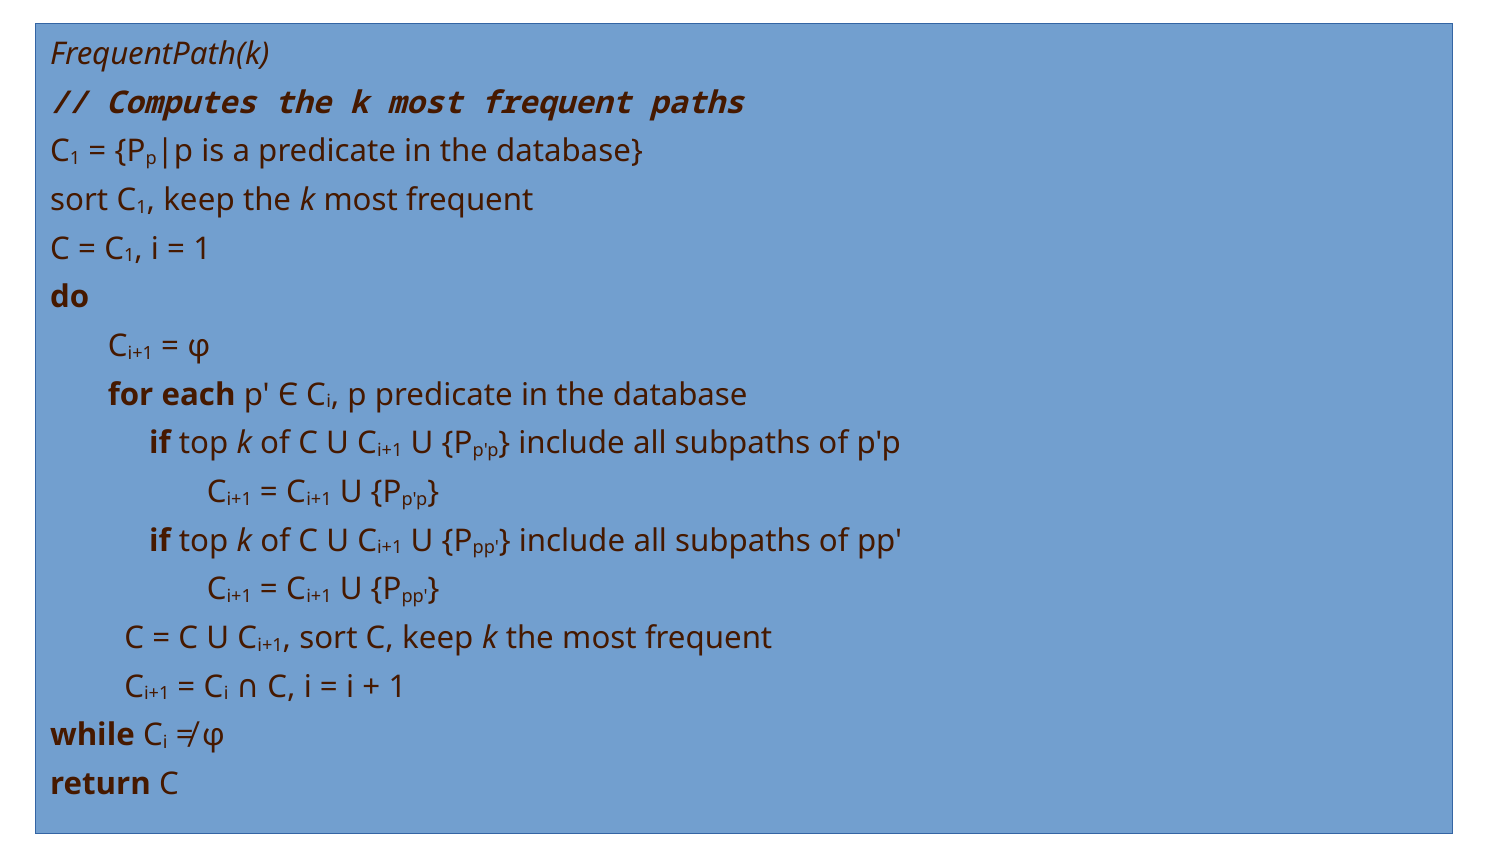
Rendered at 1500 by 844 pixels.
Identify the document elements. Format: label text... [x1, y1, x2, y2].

text_box FrequentPath(k) // Computes the k most frequent paths C1 = {Pp|p is a predicate in the database} sort C1, keep the k most frequent C = C1, i = 1 do Ci+1 = φ for each p' Є Ci, p predicate in the database if top k of C U Ci+1 U {Pp'p} include all subpaths of p'p Ci+1 = Ci+1 U {Pp'p} if top k of C U Ci+1 U {Ppp'} include all subpaths of pp' Ci+1 = Ci+1 U {Ppp'} C = C U Ci+1, sort C, keep k the most frequent Ci+1 = Ci ∩ C, i = i + 1 while Ci ≠ φ return C [35, 23, 1453, 834]
